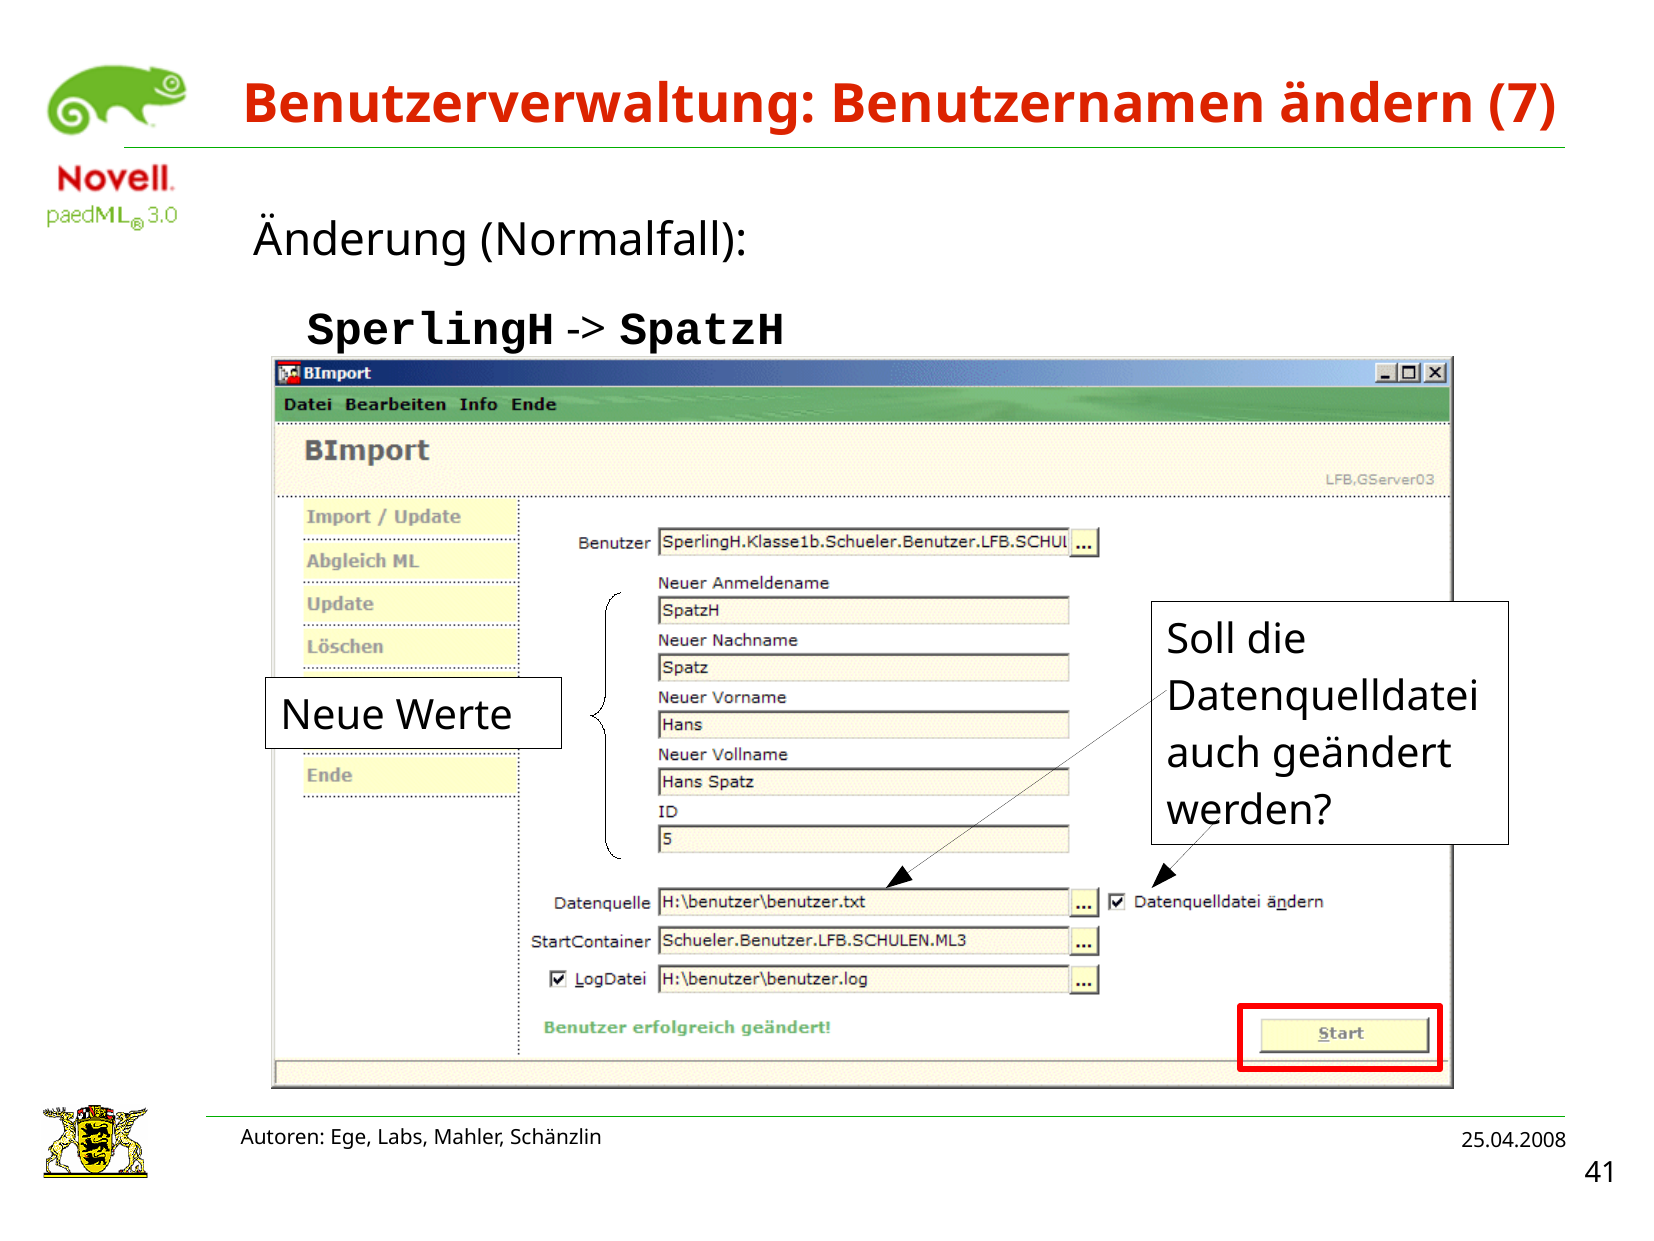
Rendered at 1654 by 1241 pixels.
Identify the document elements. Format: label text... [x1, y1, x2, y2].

title Benutzerverwaltung: Benutzernamen ändern (7) [242, 67, 1577, 136]
picture [271, 356, 1454, 1089]
text_box Neue Werte [265, 677, 562, 743]
picture [29, 34, 199, 237]
text_box [1240, 1006, 1441, 1070]
picture [41, 1104, 148, 1180]
list SperlingH -> SpatzH [289, 296, 1447, 387]
text_box Soll die Datenquelldatei auch geändert werden? [1151, 601, 1509, 818]
list Änderung (Normalfall): [236, 206, 1565, 296]
